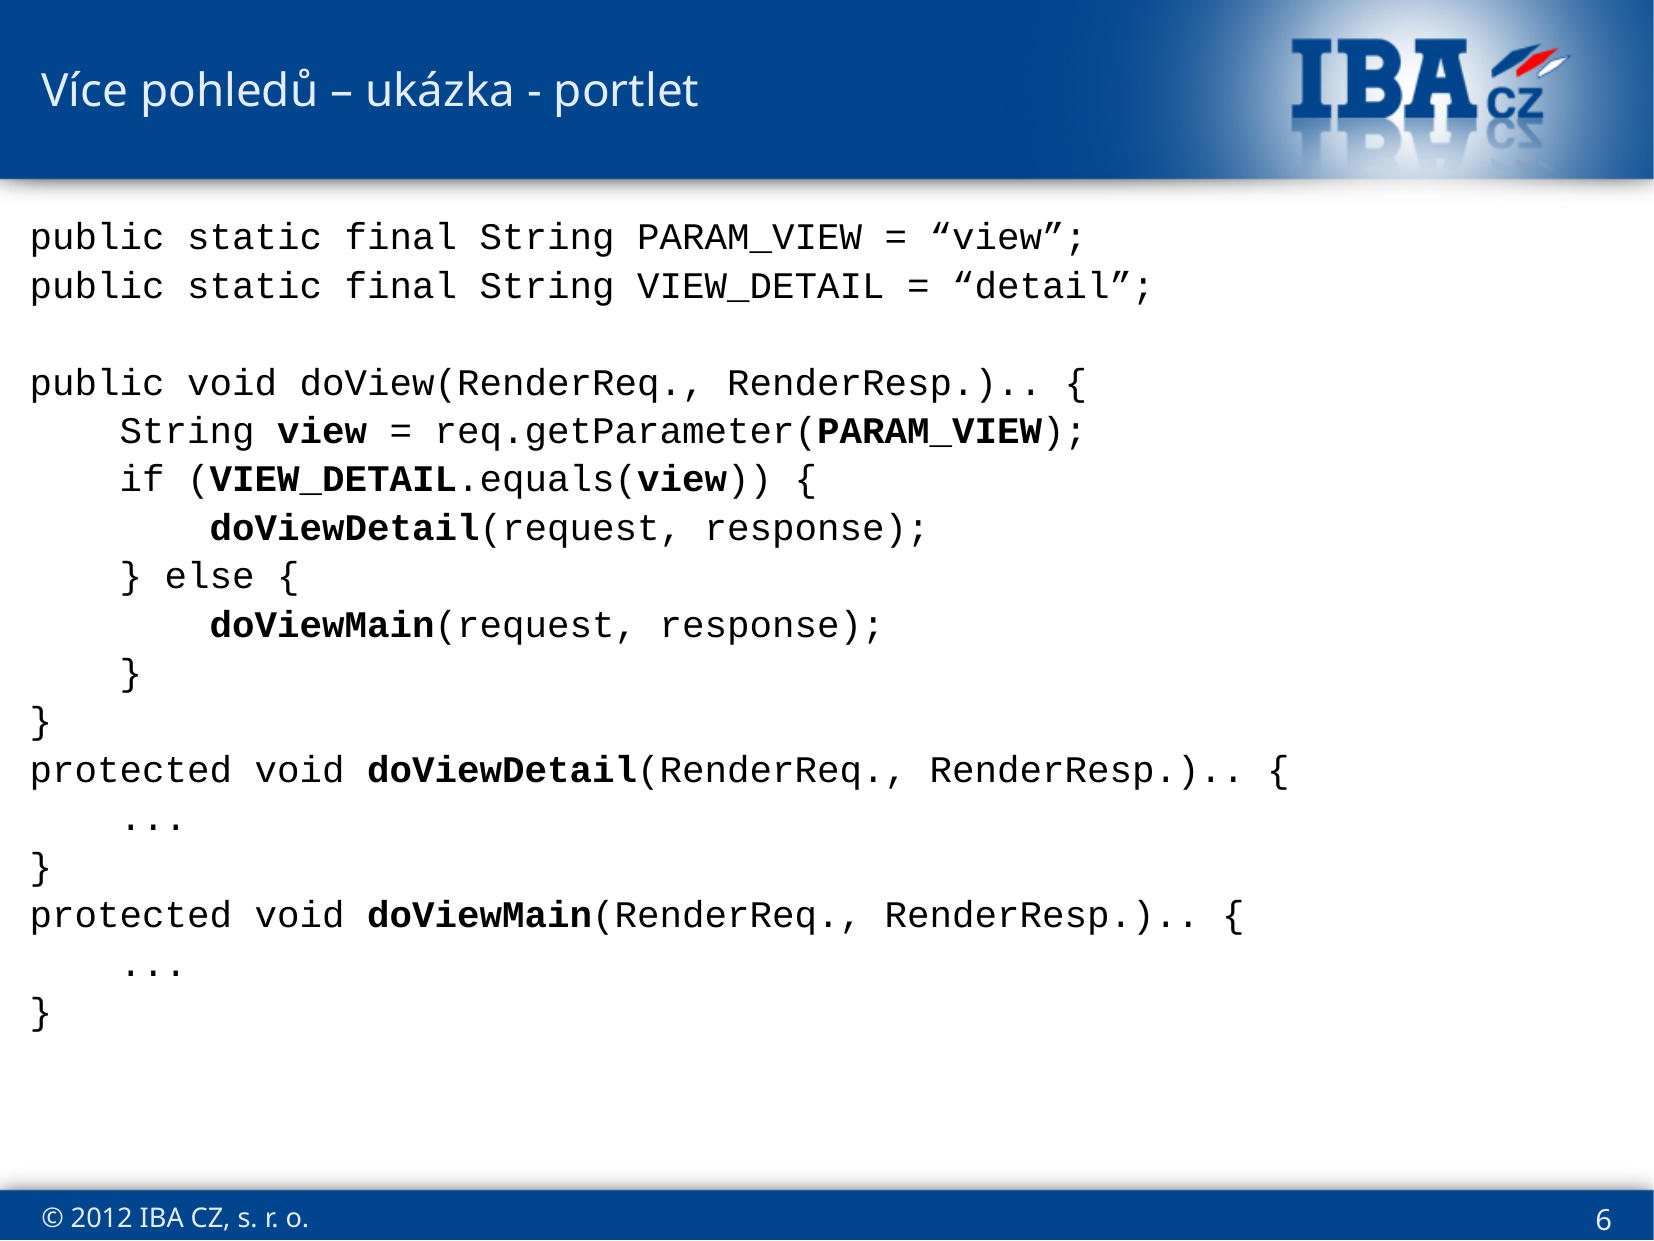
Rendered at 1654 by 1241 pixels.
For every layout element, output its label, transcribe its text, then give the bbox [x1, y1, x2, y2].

picture [0, 0, 1654, 1240]
title Více pohledů – ukázka - portlet [41, 7, 1093, 170]
list public static final String PARAM_VIEW = “view”; public static final String VIEW_DETAIL = “detail”; public void doView(RenderReq., RenderResp.).. { String view = req.getParameter(PARAM_VIEW); if (VIEW_DETAIL.equals(view)) { doViewDetail(request, response); } else { doViewMain(request, response); } } protected void doViewDetail(RenderReq., RenderResp.).. { ... } protected void doViewMain(RenderReq., RenderResp.).. { ... } [29, 218, 1625, 1036]
